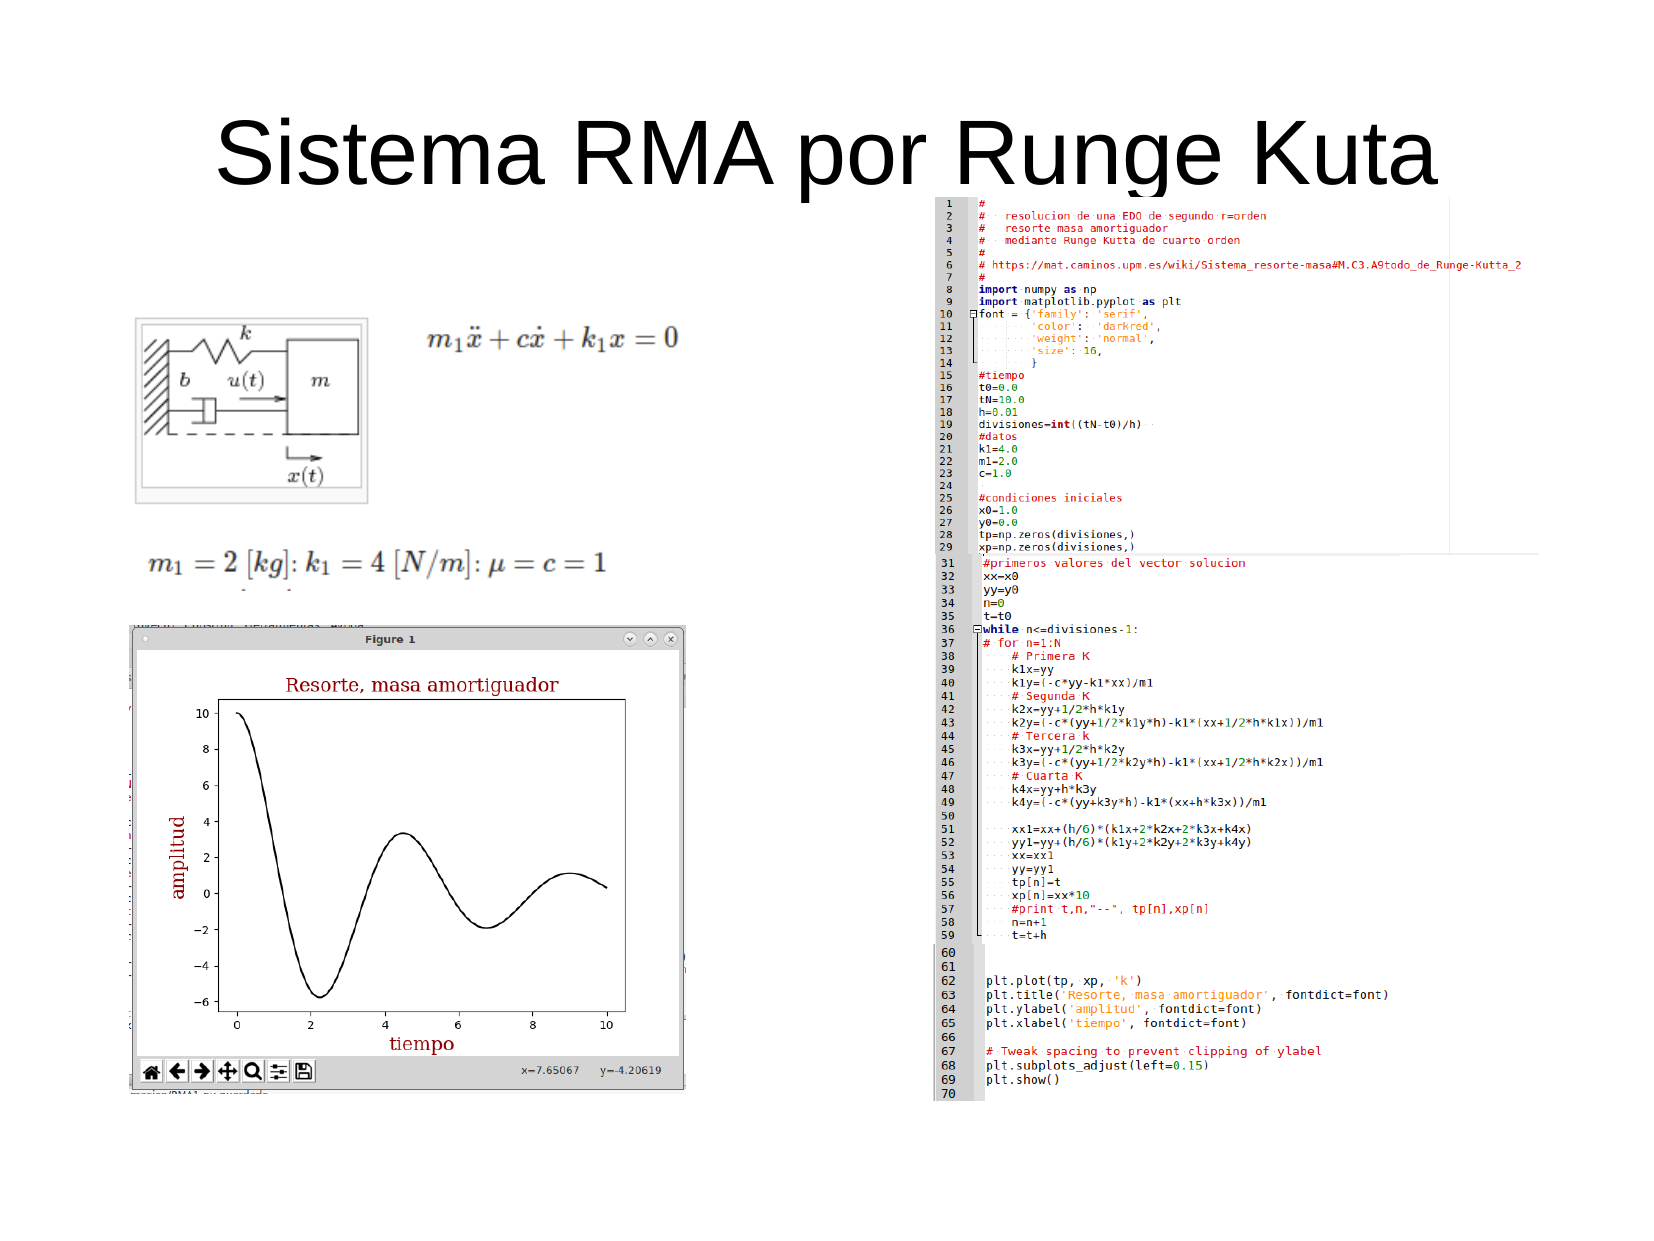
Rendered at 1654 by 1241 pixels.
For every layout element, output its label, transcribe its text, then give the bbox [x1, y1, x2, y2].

picture [933, 197, 1539, 1101]
picture [413, 320, 694, 367]
picture [129, 625, 686, 1094]
picture [139, 540, 615, 591]
picture [118, 299, 389, 520]
title Sistema RMA por Runge Kuta [82, 49, 1571, 257]
